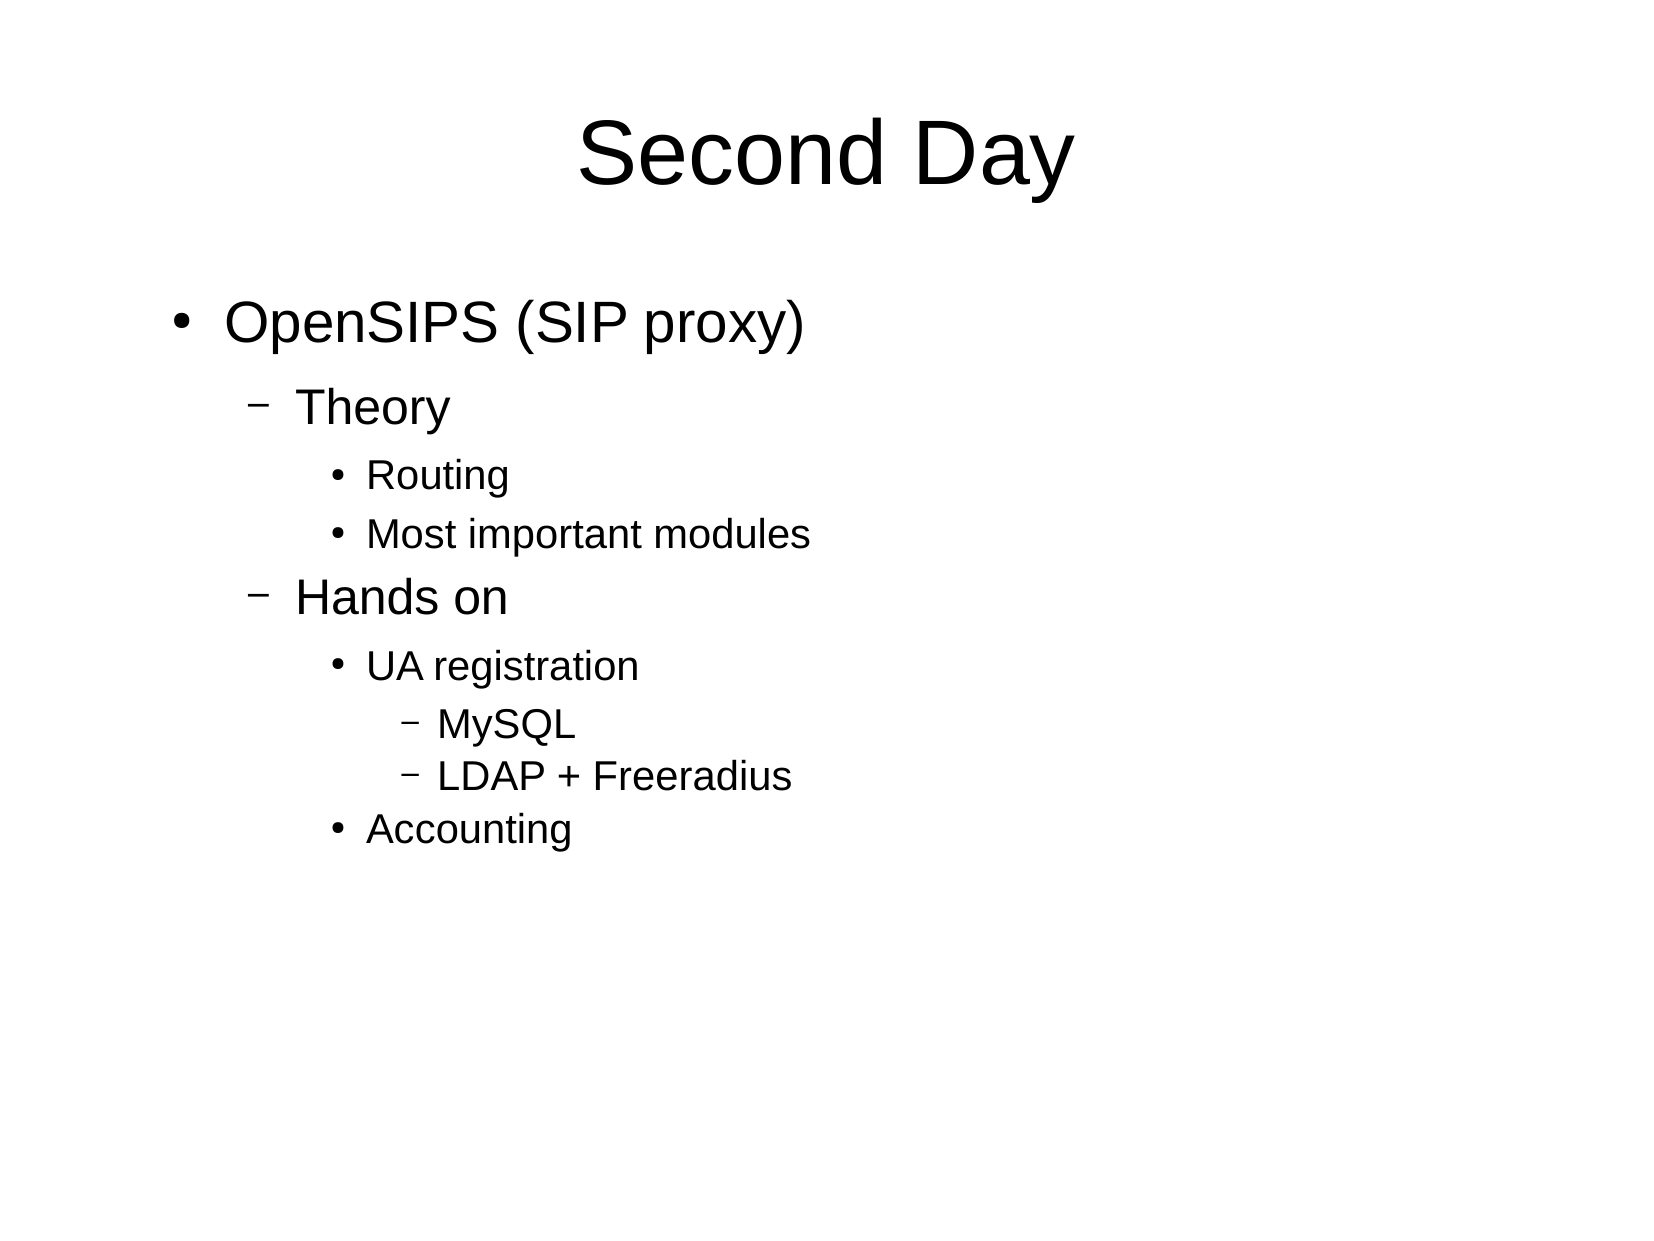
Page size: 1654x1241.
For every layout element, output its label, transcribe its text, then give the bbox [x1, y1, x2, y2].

title Second Day [82, 56, 1571, 250]
list OpenSIPS (SIP proxy) Theory Routing Most important modules Hands on UA registration MySQL LDAP + Freeradius Accounting [82, 290, 1571, 1109]
